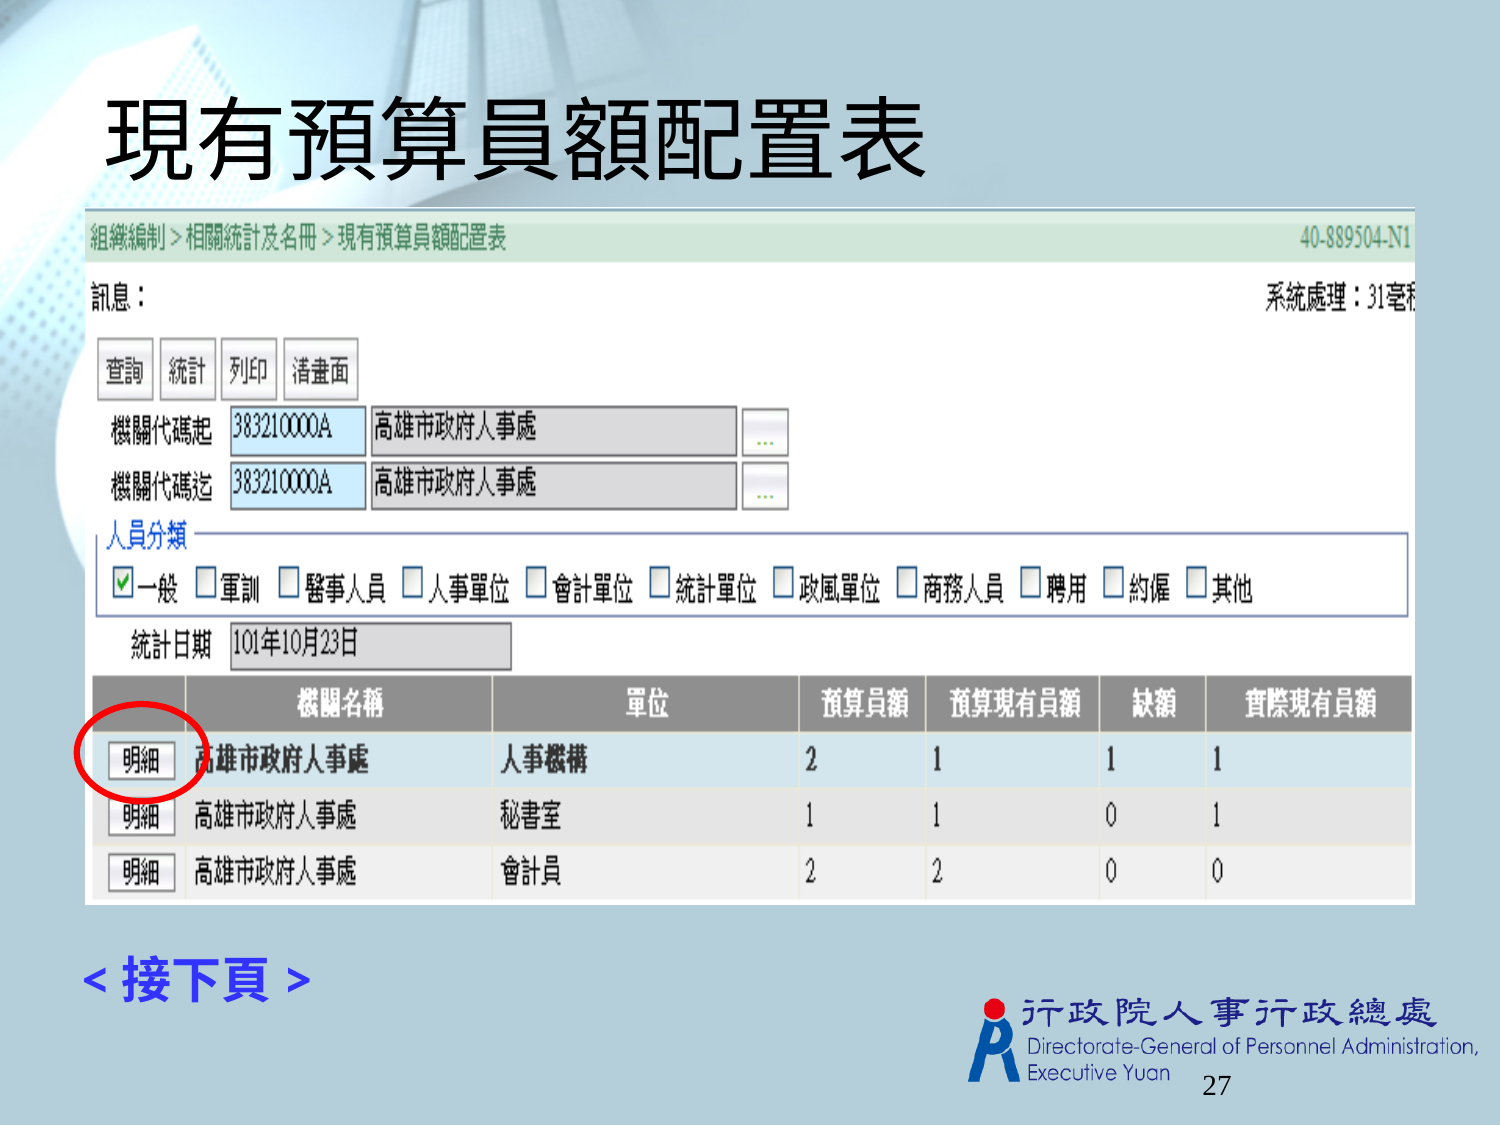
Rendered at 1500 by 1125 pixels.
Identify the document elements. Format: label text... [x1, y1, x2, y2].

picture [85, 208, 1415, 905]
title 現有預算員額配置表 [88, 42, 1388, 231]
text_box [1187, 1058, 1500, 1124]
text_box <接下頁> [65, 941, 329, 1016]
picture [85, 708, 203, 798]
